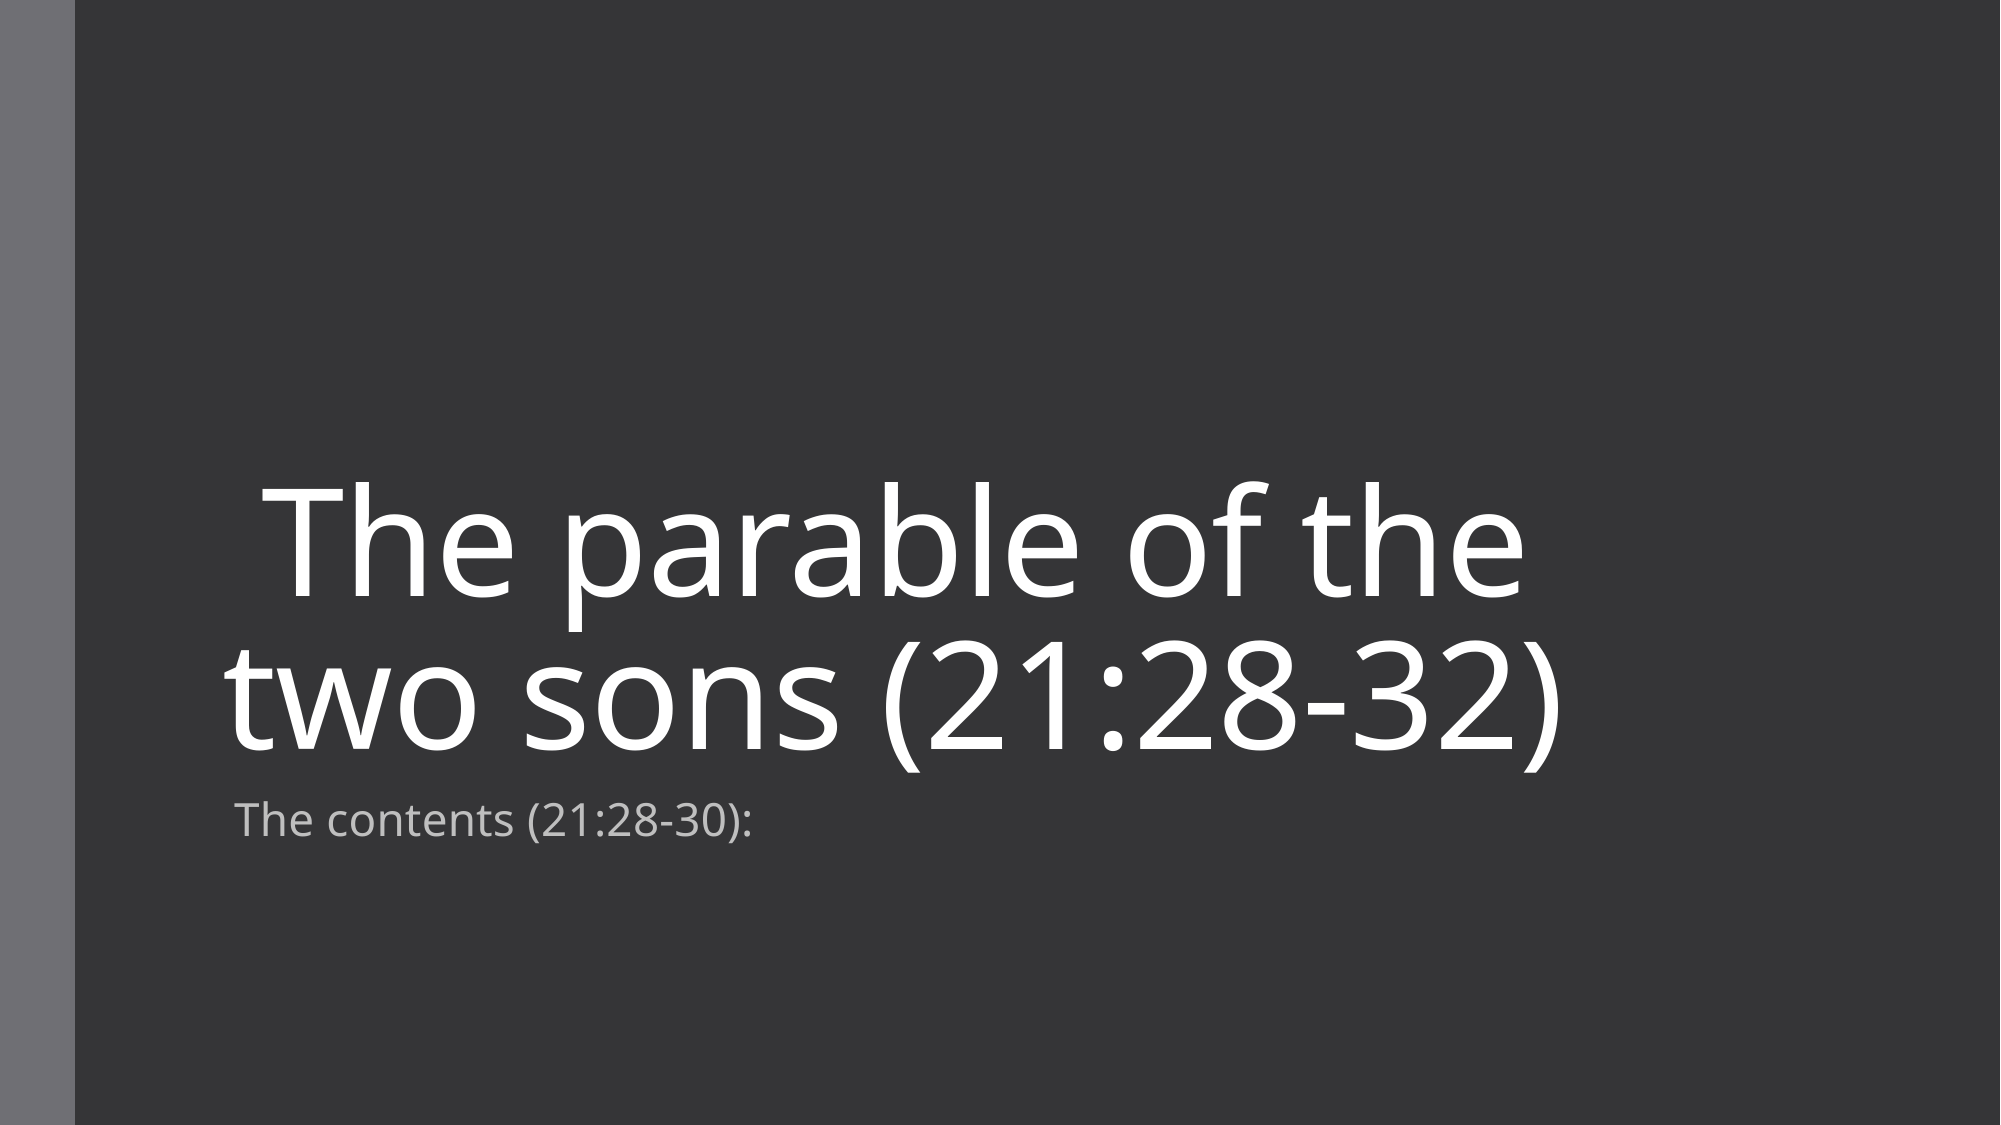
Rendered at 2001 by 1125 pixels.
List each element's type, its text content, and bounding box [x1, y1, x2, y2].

subtitle The contents (21:28-30): [206, 787, 1752, 1066]
title The parable of the two sons (21:28-32) [206, 124, 1752, 787]
